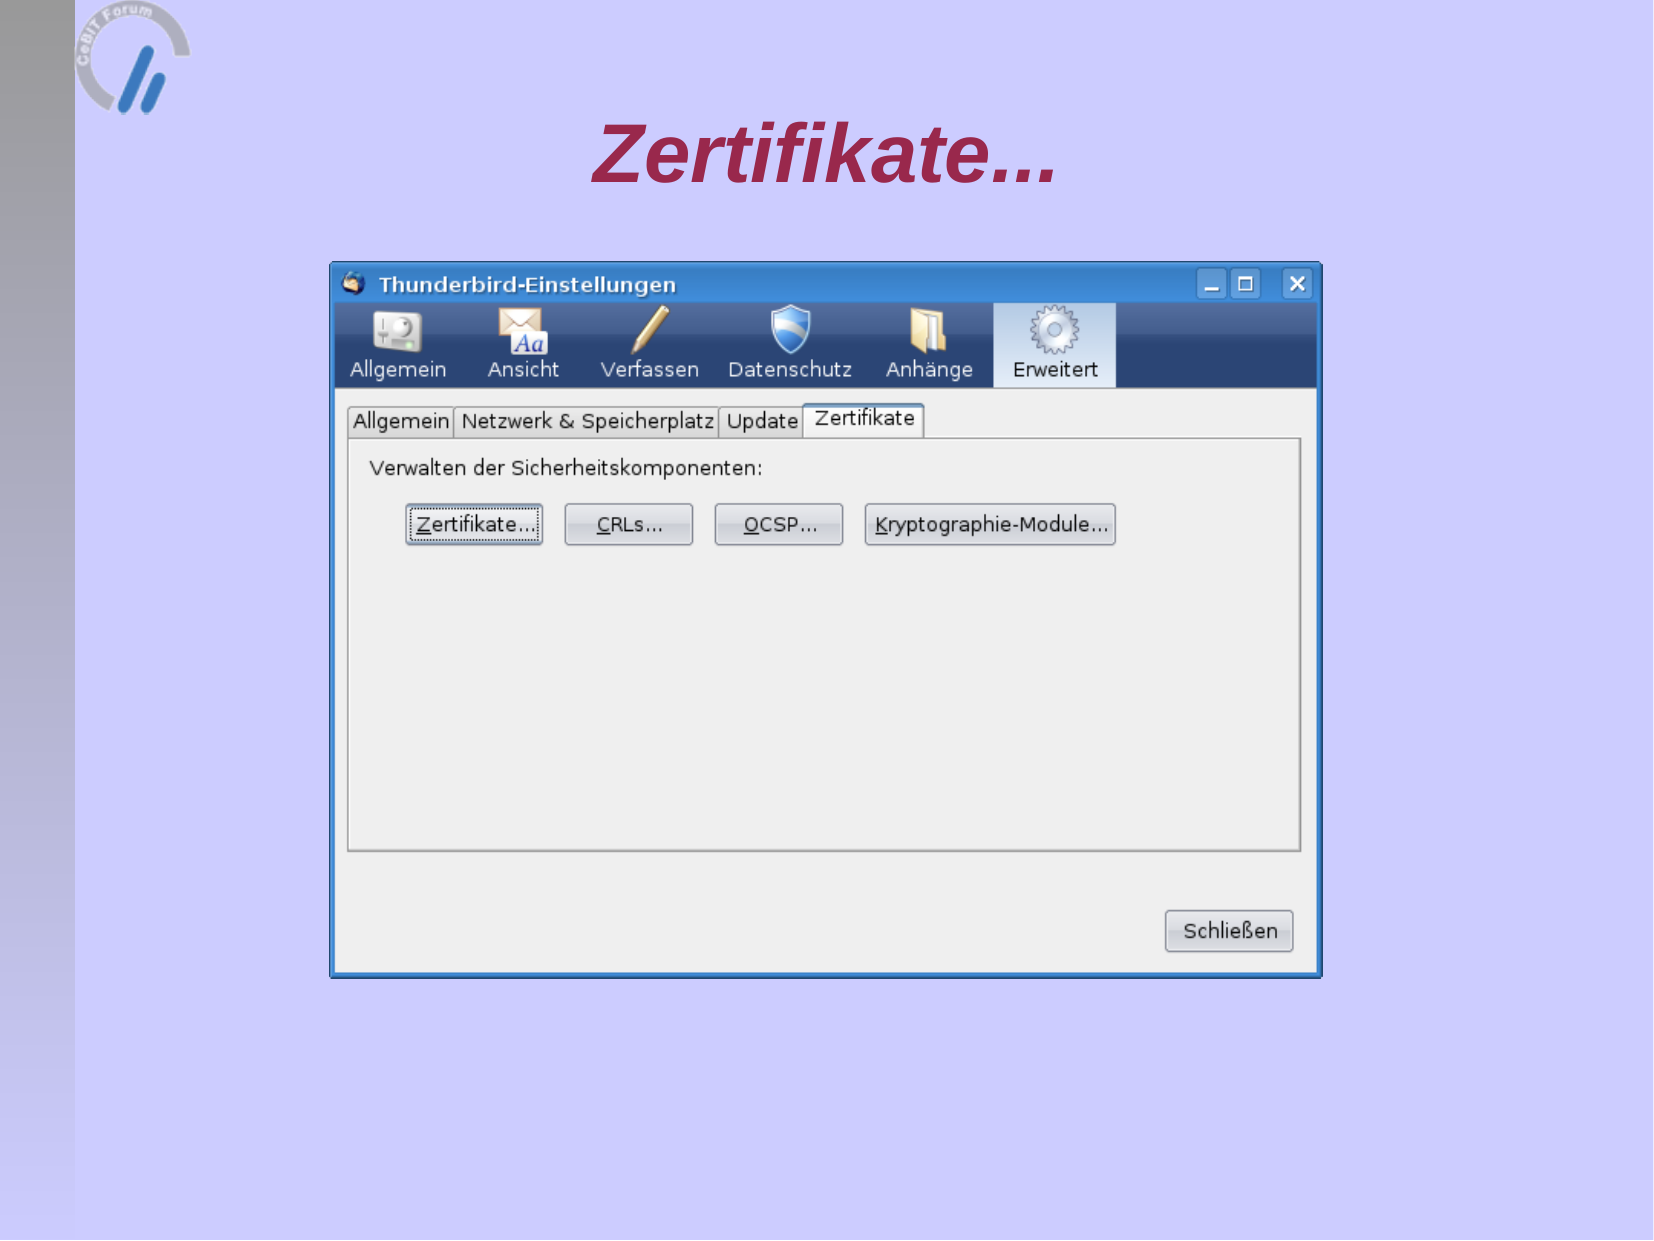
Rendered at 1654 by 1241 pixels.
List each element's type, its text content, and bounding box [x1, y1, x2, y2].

picture [329, 261, 1323, 979]
title Zertifikate... [121, 49, 1534, 257]
